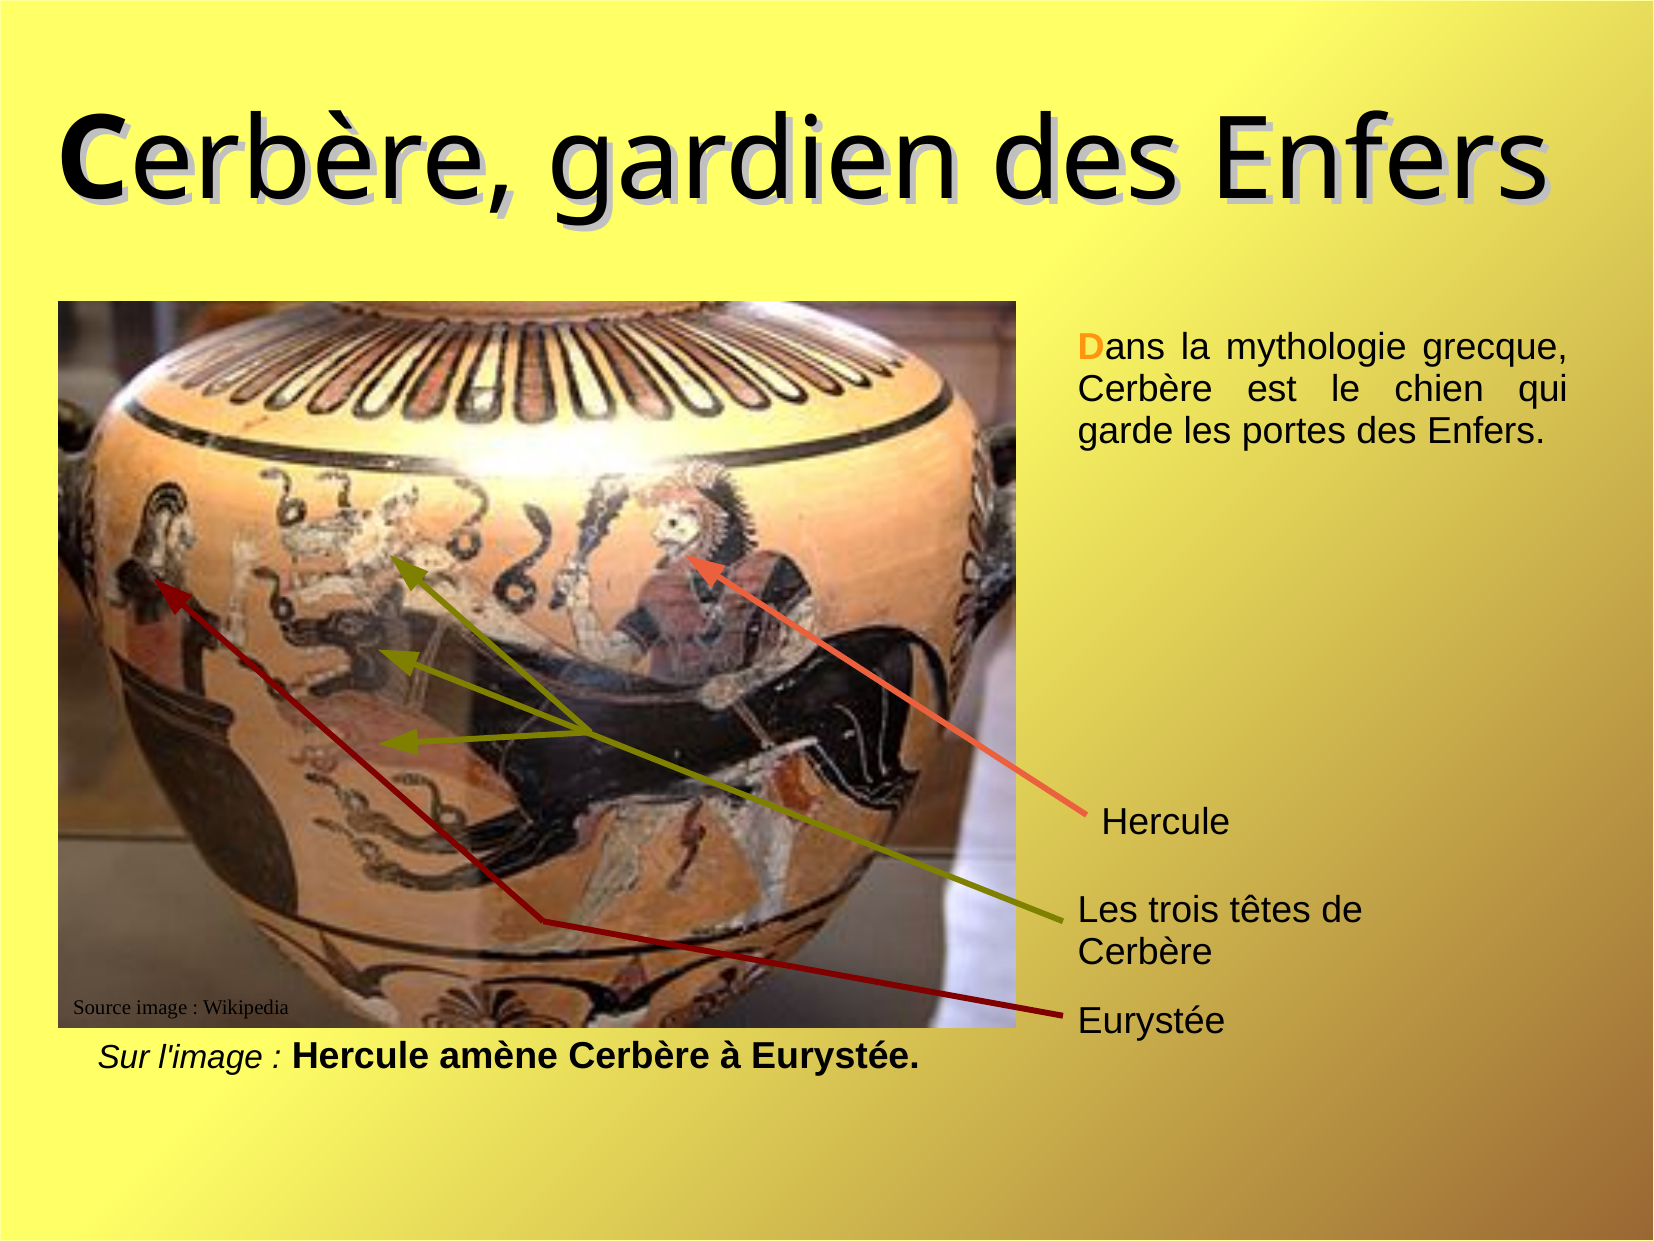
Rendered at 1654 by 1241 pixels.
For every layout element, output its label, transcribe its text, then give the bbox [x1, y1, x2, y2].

text_box Les trois têtes de Cerbère [1062, 881, 1453, 981]
text_box Dans la mythologie grecque, Cerbère est le chien qui garde les portes des Enfers. [1062, 318, 1583, 461]
text_box Source image : Wikipedia [58, 989, 460, 1028]
title Cerbère, gardien des Enfers [23, 49, 1583, 257]
picture [58, 301, 1016, 1028]
text_box Eurystée [1062, 992, 1252, 1049]
text_box [0, 0, 1654, 1241]
text_box Hercule [1086, 793, 1394, 851]
text_box Sur l'image : Hercule amène Cerbère à Eurystée. [82, 1027, 1004, 1086]
